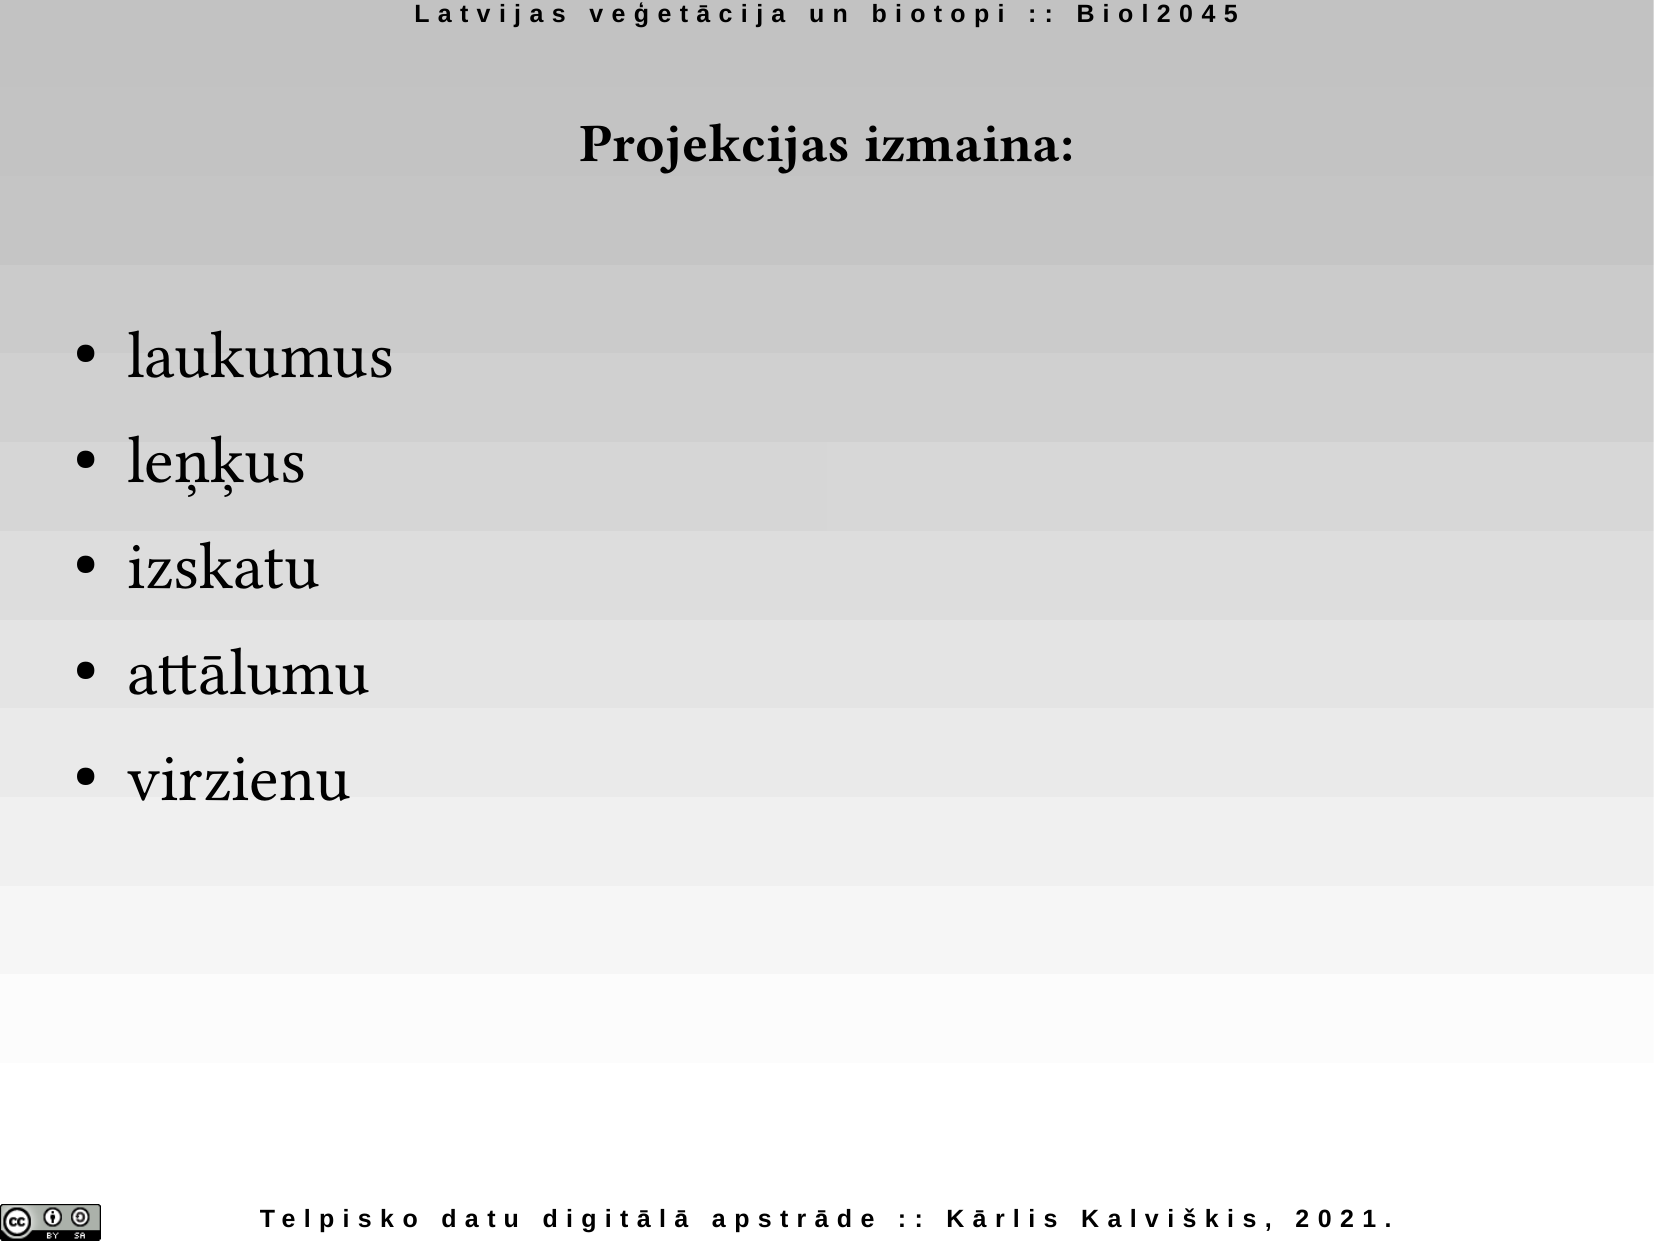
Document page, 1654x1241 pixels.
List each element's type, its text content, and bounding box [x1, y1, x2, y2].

list laukumus leņķus izskatu attālumu virzienu [56, 317, 1600, 1175]
title Projekcijas izmaina: [0, 1, 1654, 287]
picture [0, 287, 1654, 1241]
